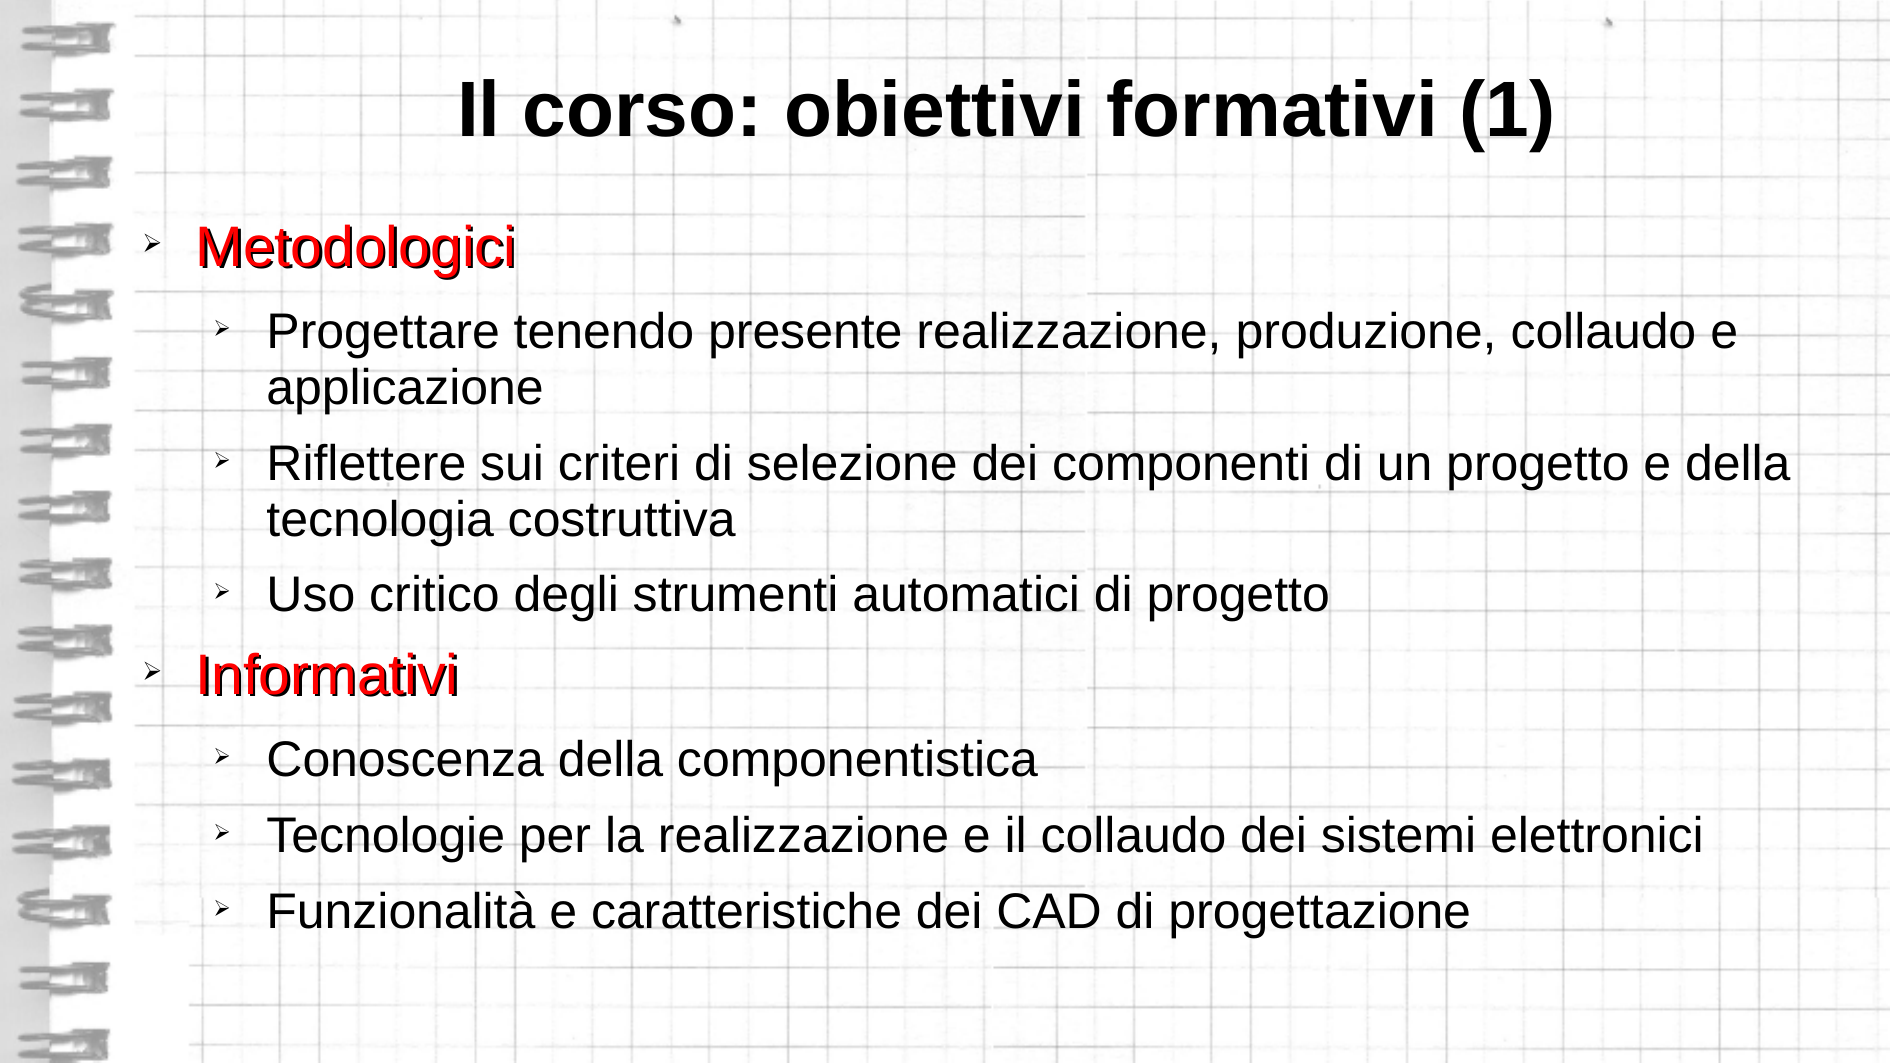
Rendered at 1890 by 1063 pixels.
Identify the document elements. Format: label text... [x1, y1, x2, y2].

picture [0, 0, 1890, 1063]
title Il corso: obiettivi formativi (1) [124, 20, 1890, 198]
list Metodologici Progettare tenendo presente realizzazione, produzione, collaudo e applicazione Riflettere sui criteri di selezione dei componenti di un progetto e della tecnologia costruttiva Uso critico degli strumenti automatici di progetto Informativi Conoscenza della componentistica Tecnologie per la realizzazione e il collaudo dei sistemi elettronici Funzionalità e caratteristiche dei CAD di progettazione [124, 214, 1890, 1011]
